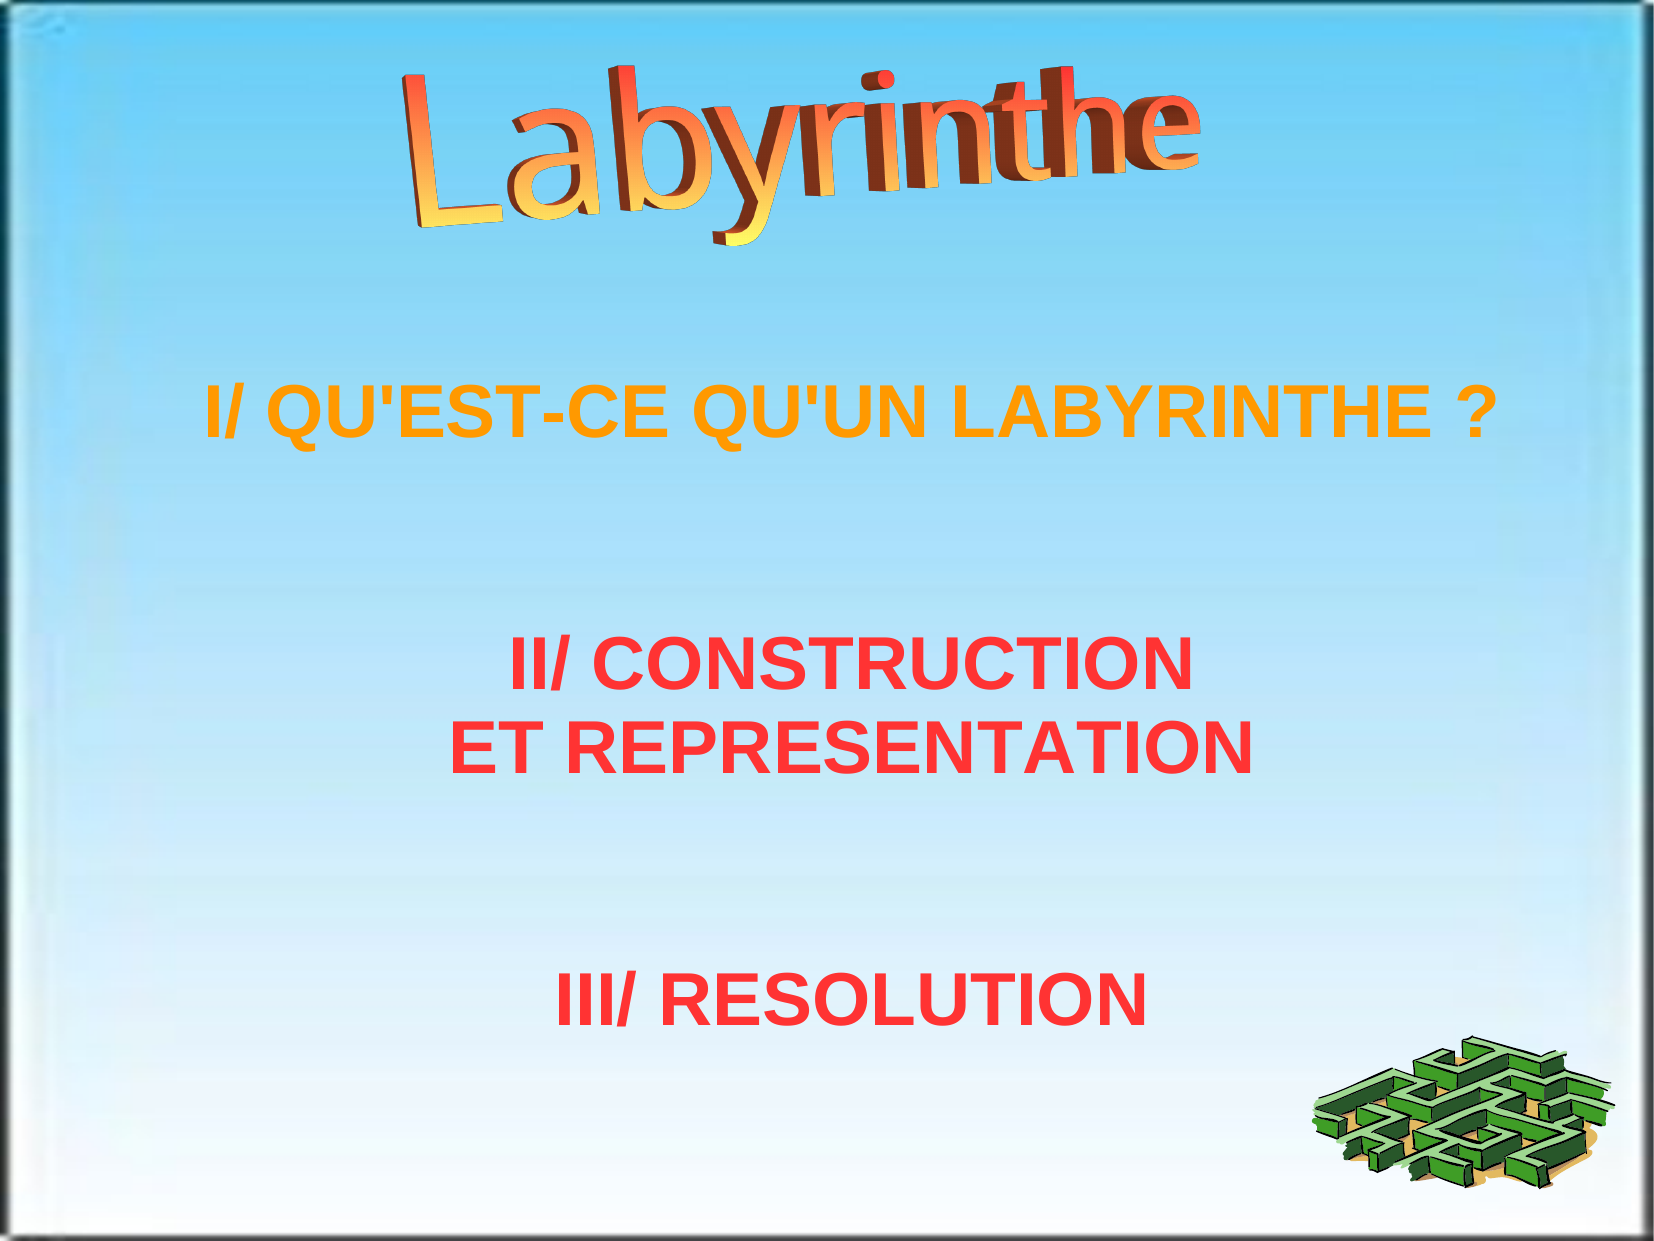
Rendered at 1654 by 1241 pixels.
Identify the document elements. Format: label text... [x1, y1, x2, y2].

list I/ QU'EST-CE QU'UN LABYRINTHE ? II/ CONSTRUCTION ET REPRESENTATION III/ RESOLUTION [115, 369, 1507, 1152]
picture [0, 0, 1654, 1241]
